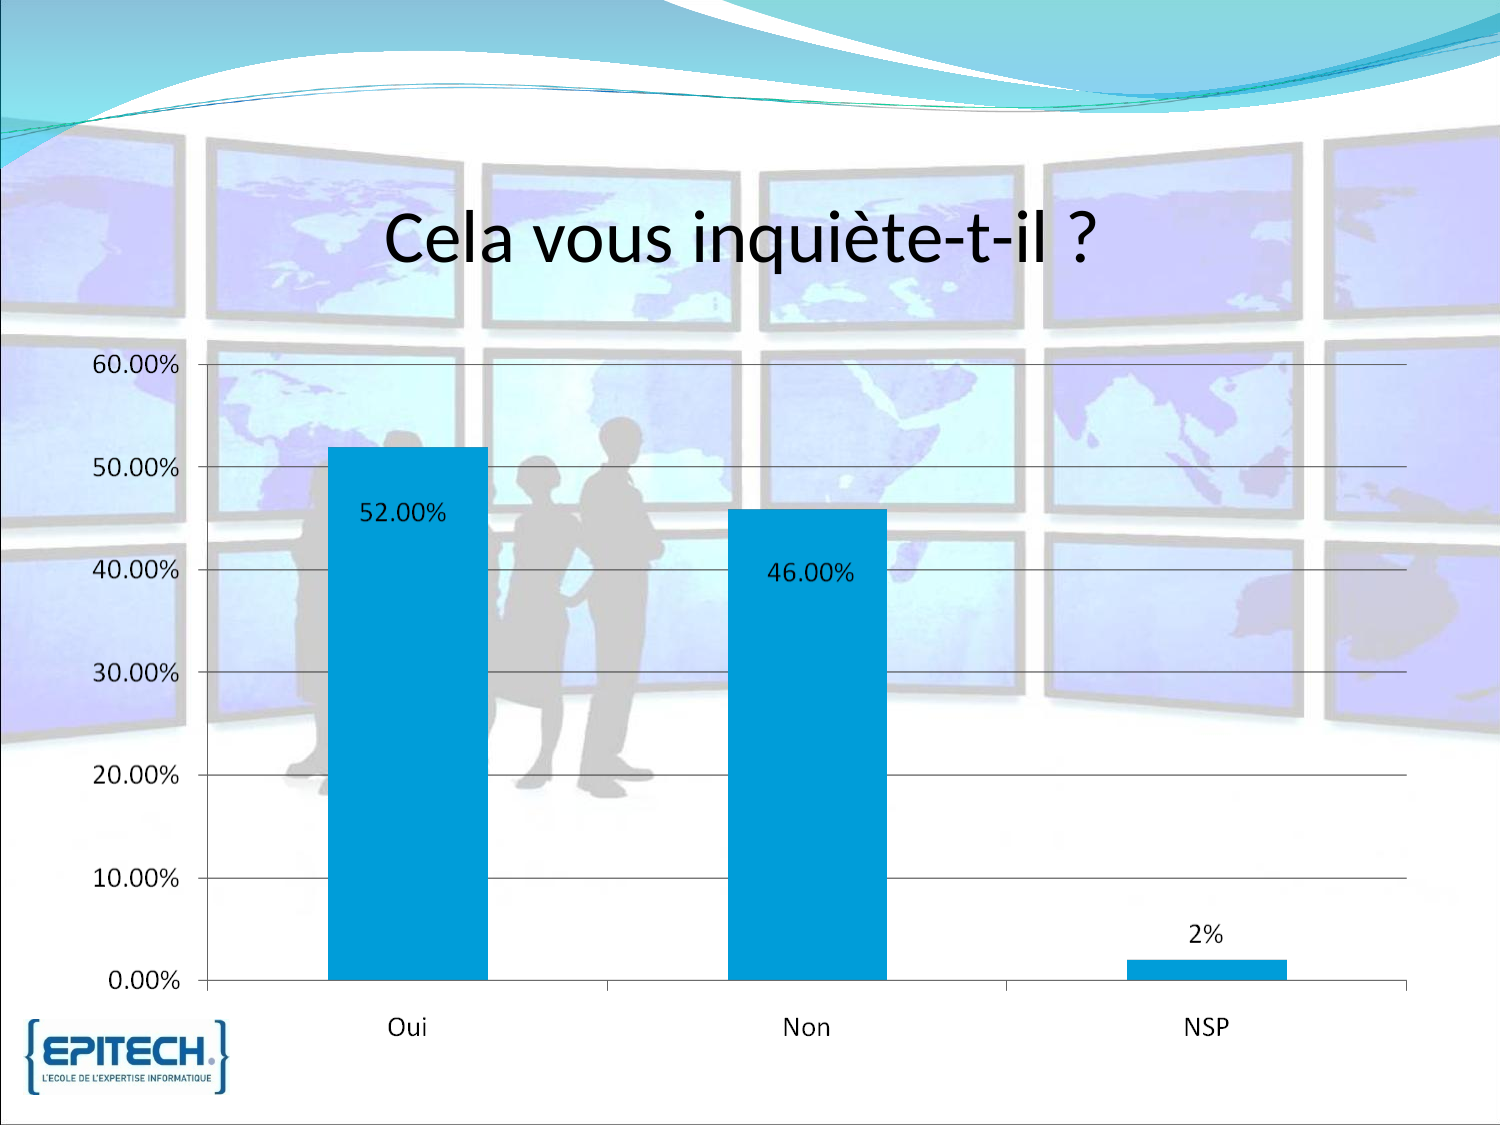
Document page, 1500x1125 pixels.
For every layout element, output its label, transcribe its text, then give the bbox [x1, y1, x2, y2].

picture [0, 0, 1500, 1125]
title Cela vous inquiète-t-il ? [67, 0, 1418, 282]
